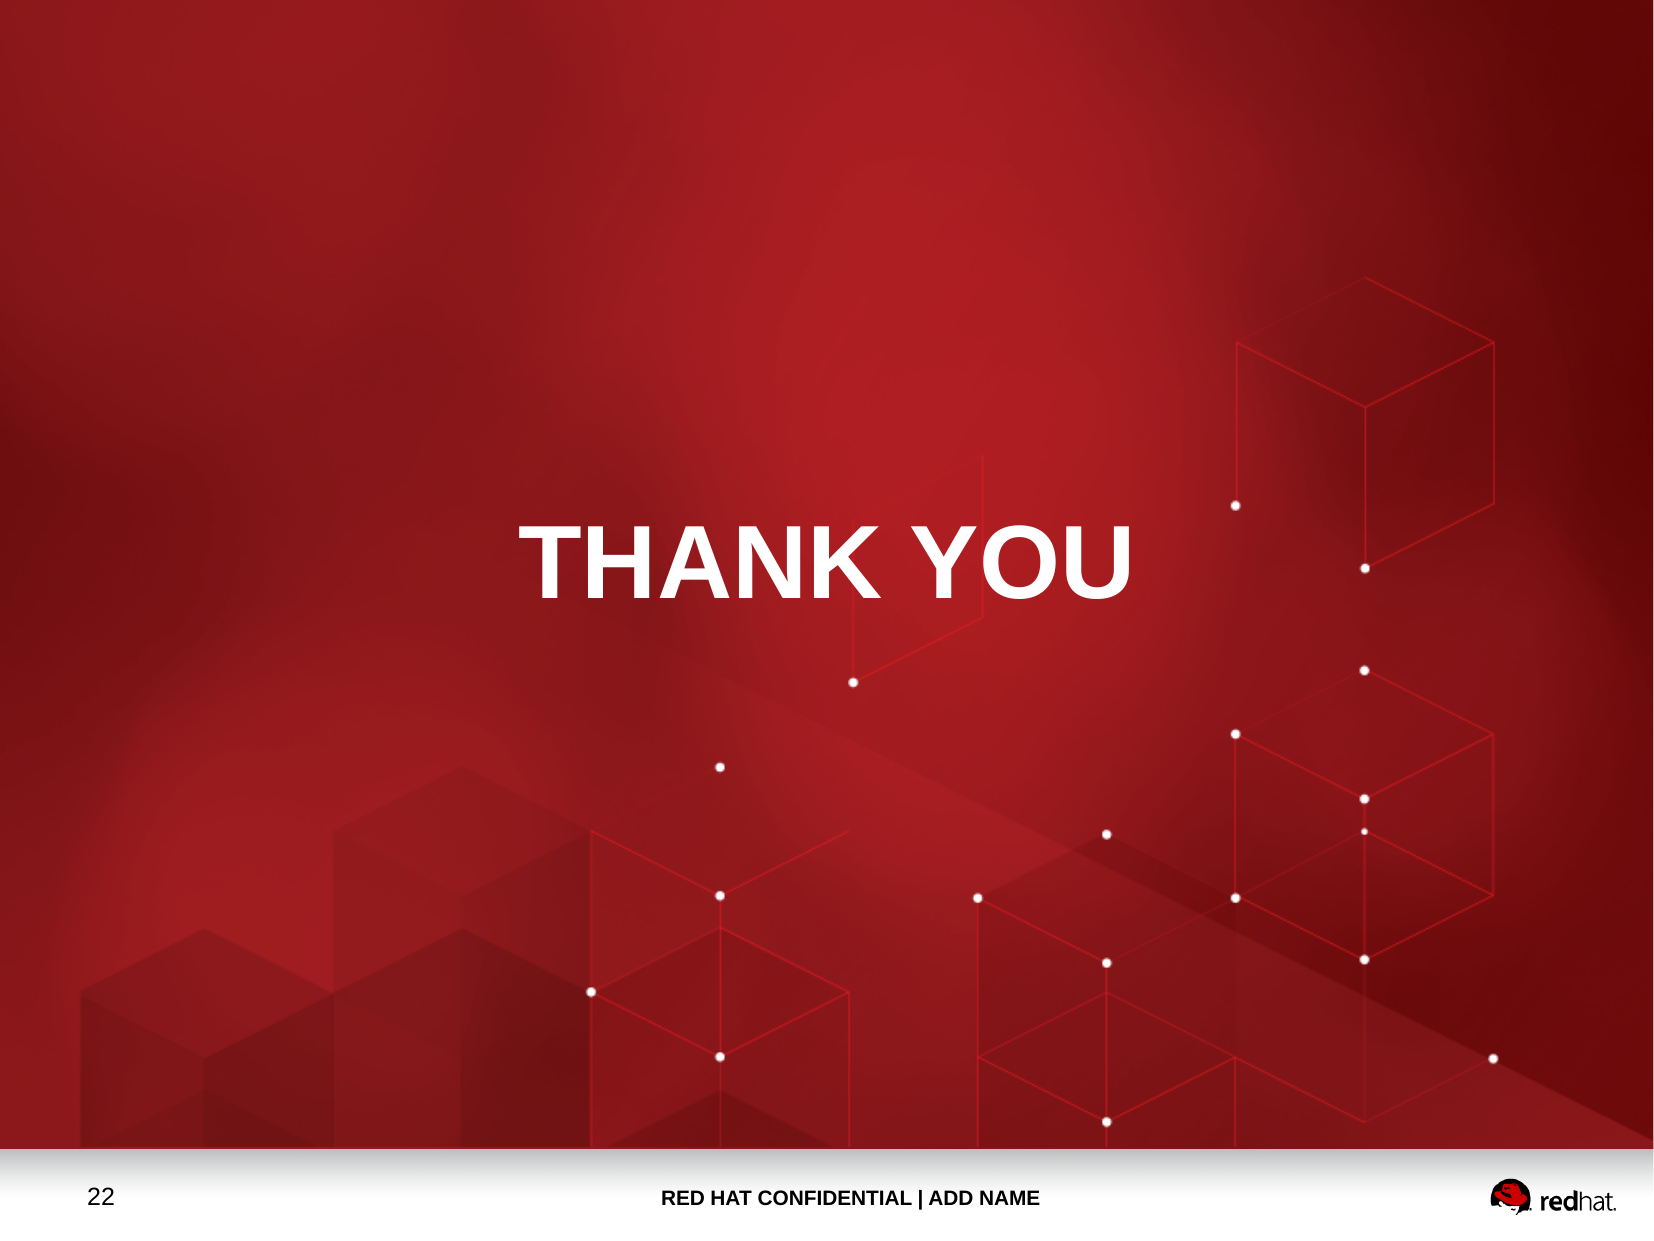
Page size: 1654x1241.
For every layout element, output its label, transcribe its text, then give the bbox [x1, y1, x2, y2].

title THANK YOU [82, 262, 1572, 862]
picture [0, 0, 1654, 1241]
